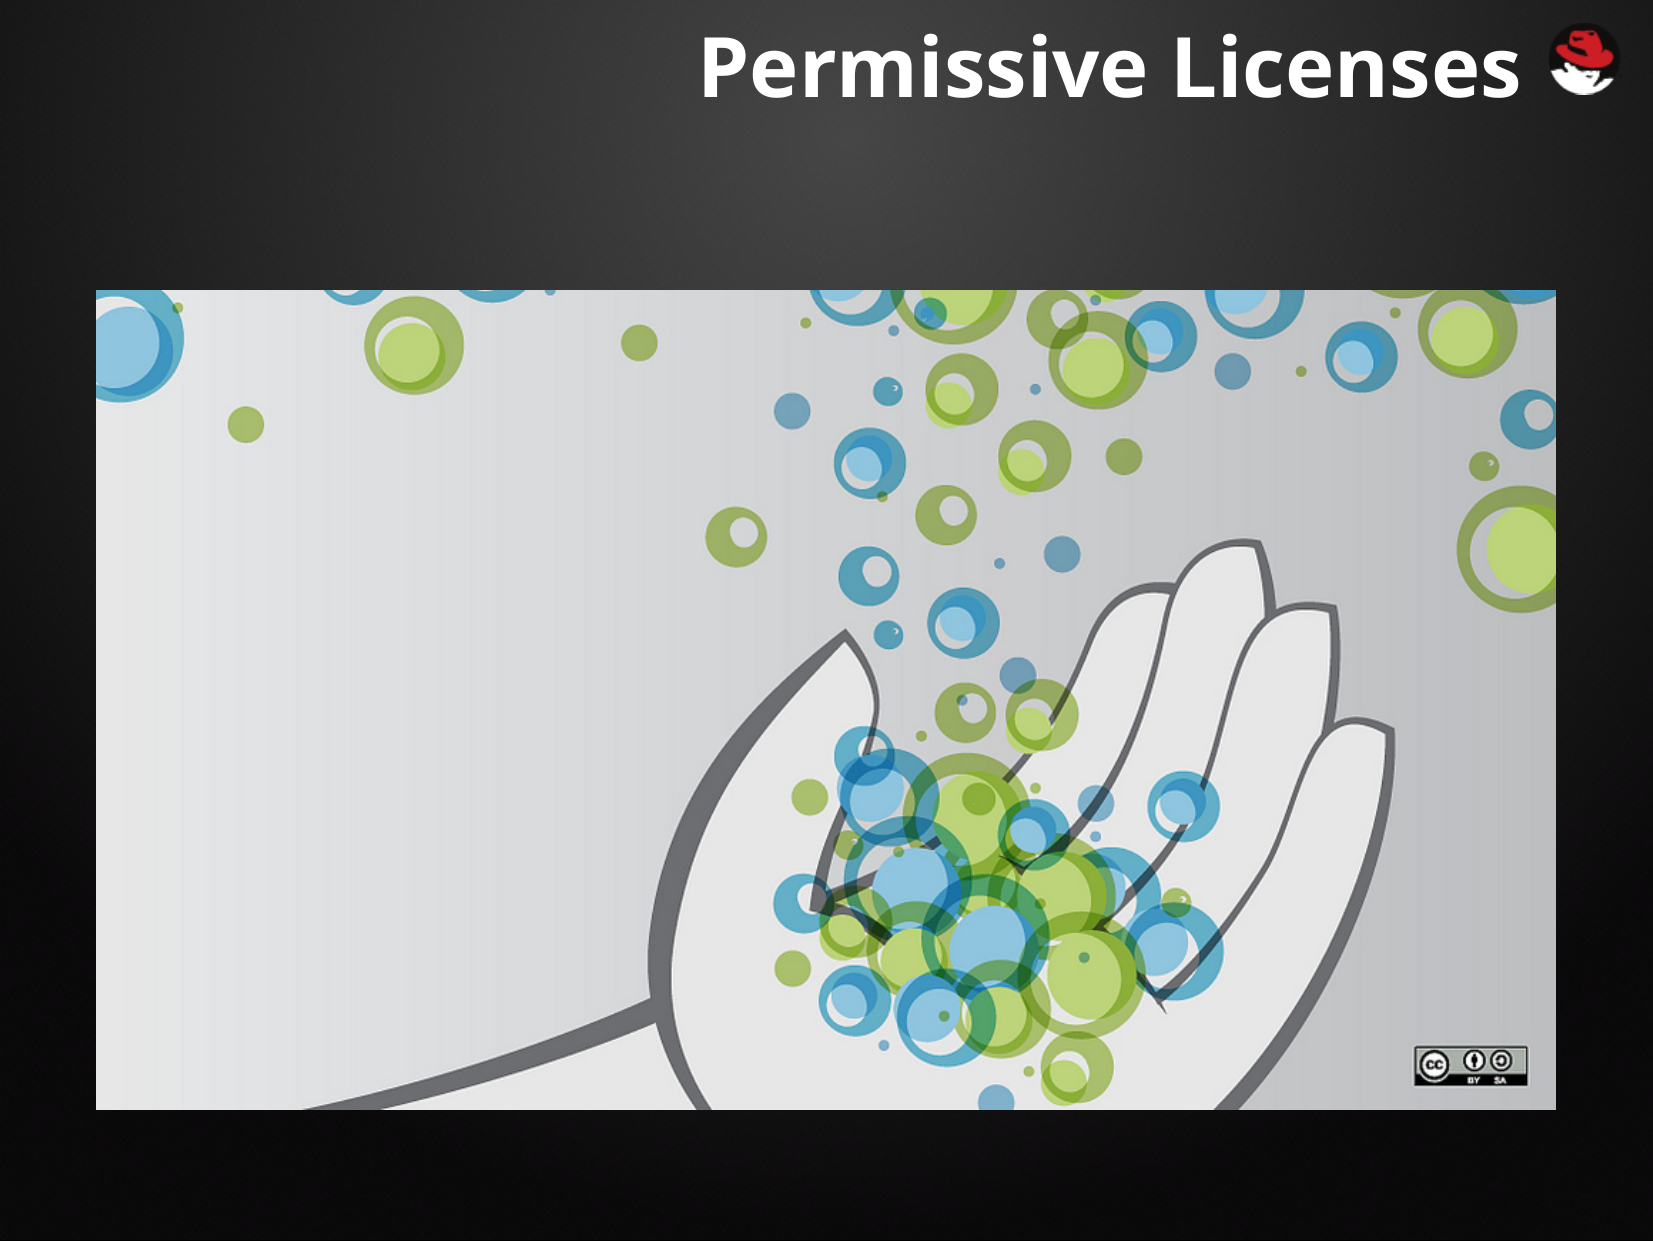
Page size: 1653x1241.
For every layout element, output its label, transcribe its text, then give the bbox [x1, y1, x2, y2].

title Permissive Licenses [87, 10, 1523, 111]
picture [0, 0, 1653, 1240]
